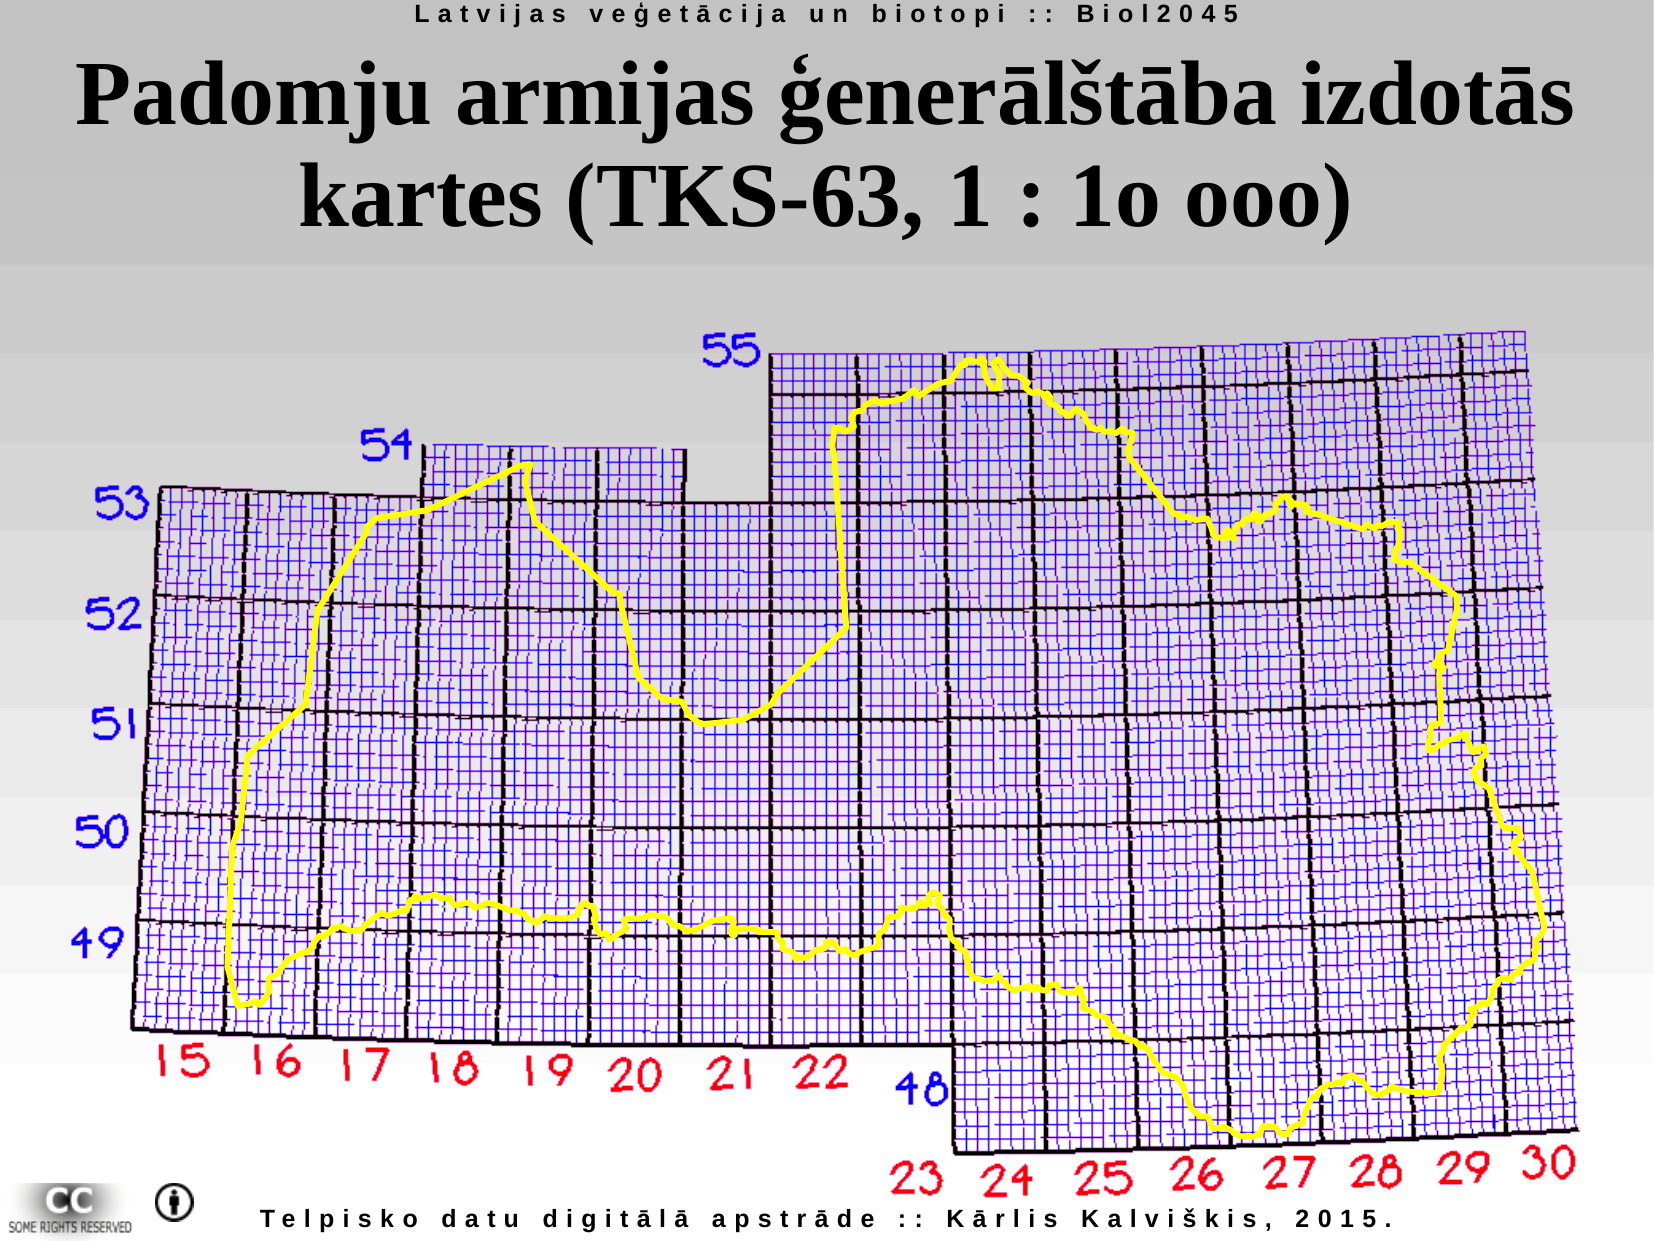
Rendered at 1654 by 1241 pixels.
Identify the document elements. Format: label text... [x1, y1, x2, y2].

picture [0, 287, 1654, 1241]
title Padomju armijas ģenerālštāba izdotās kartes (TKS-63, 1 : 1o ooo) [0, 1, 1654, 287]
